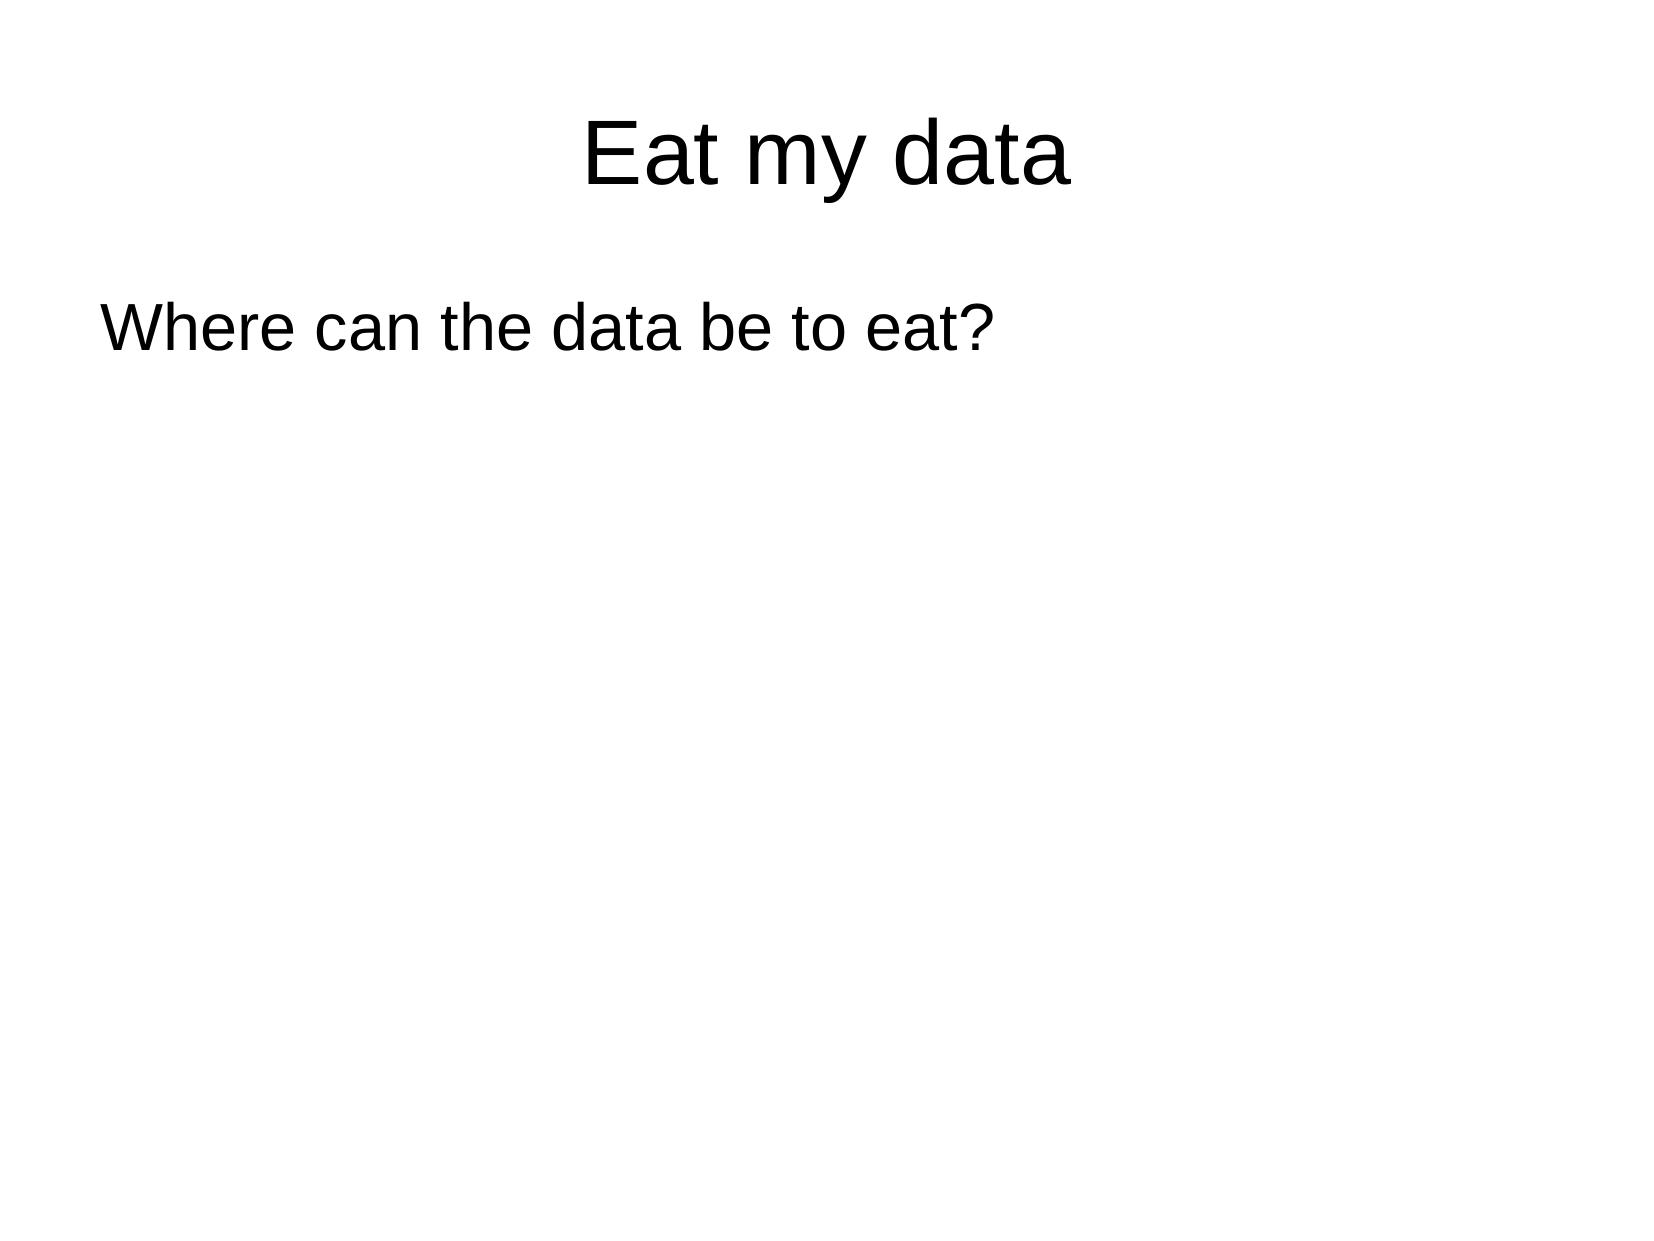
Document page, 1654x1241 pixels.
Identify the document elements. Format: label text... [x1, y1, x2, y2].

title Eat my data [82, 56, 1571, 250]
list Where can the data be to eat? [82, 290, 1571, 1094]
